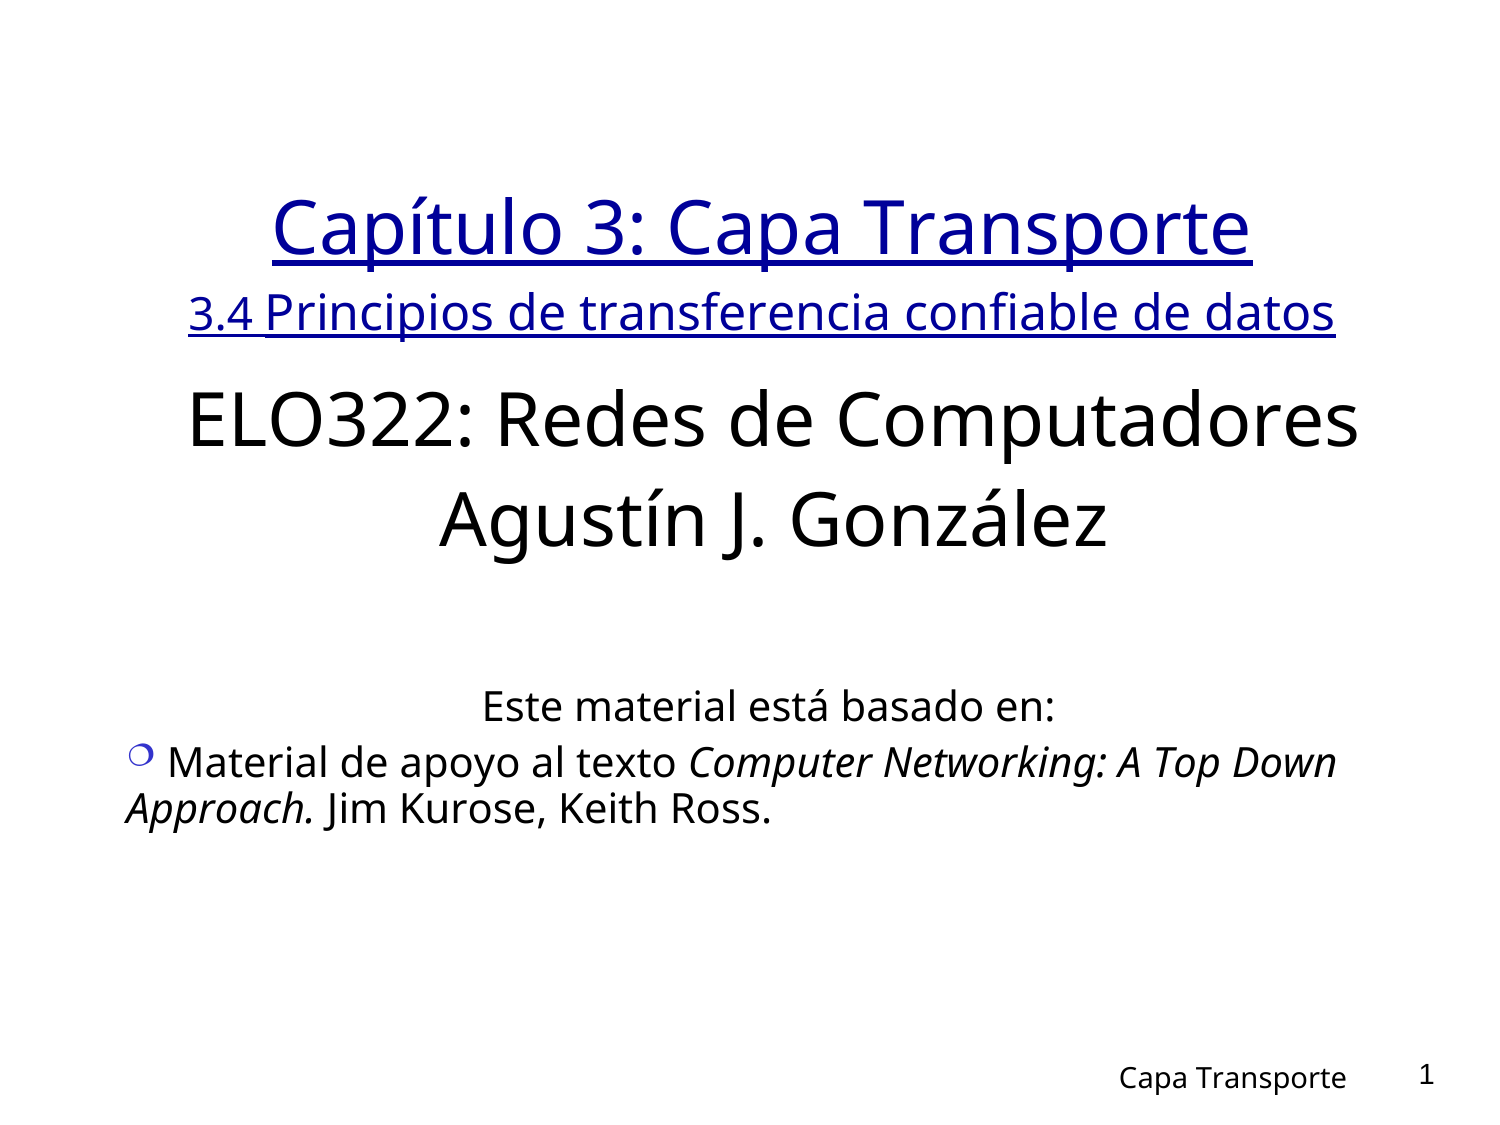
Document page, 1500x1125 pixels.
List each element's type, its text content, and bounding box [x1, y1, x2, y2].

subtitle ELO322: Redes de Computadores Agustín J. González Este material está basado en: Material de apoyo al texto Computer Networking: A Top Down Approach. Jim Kurose, Keith Ross. [36, 373, 1437, 931]
title Capítulo 3: Capa Transporte 3.4 Principios de transferencia confiable de datos [99, 139, 1425, 373]
